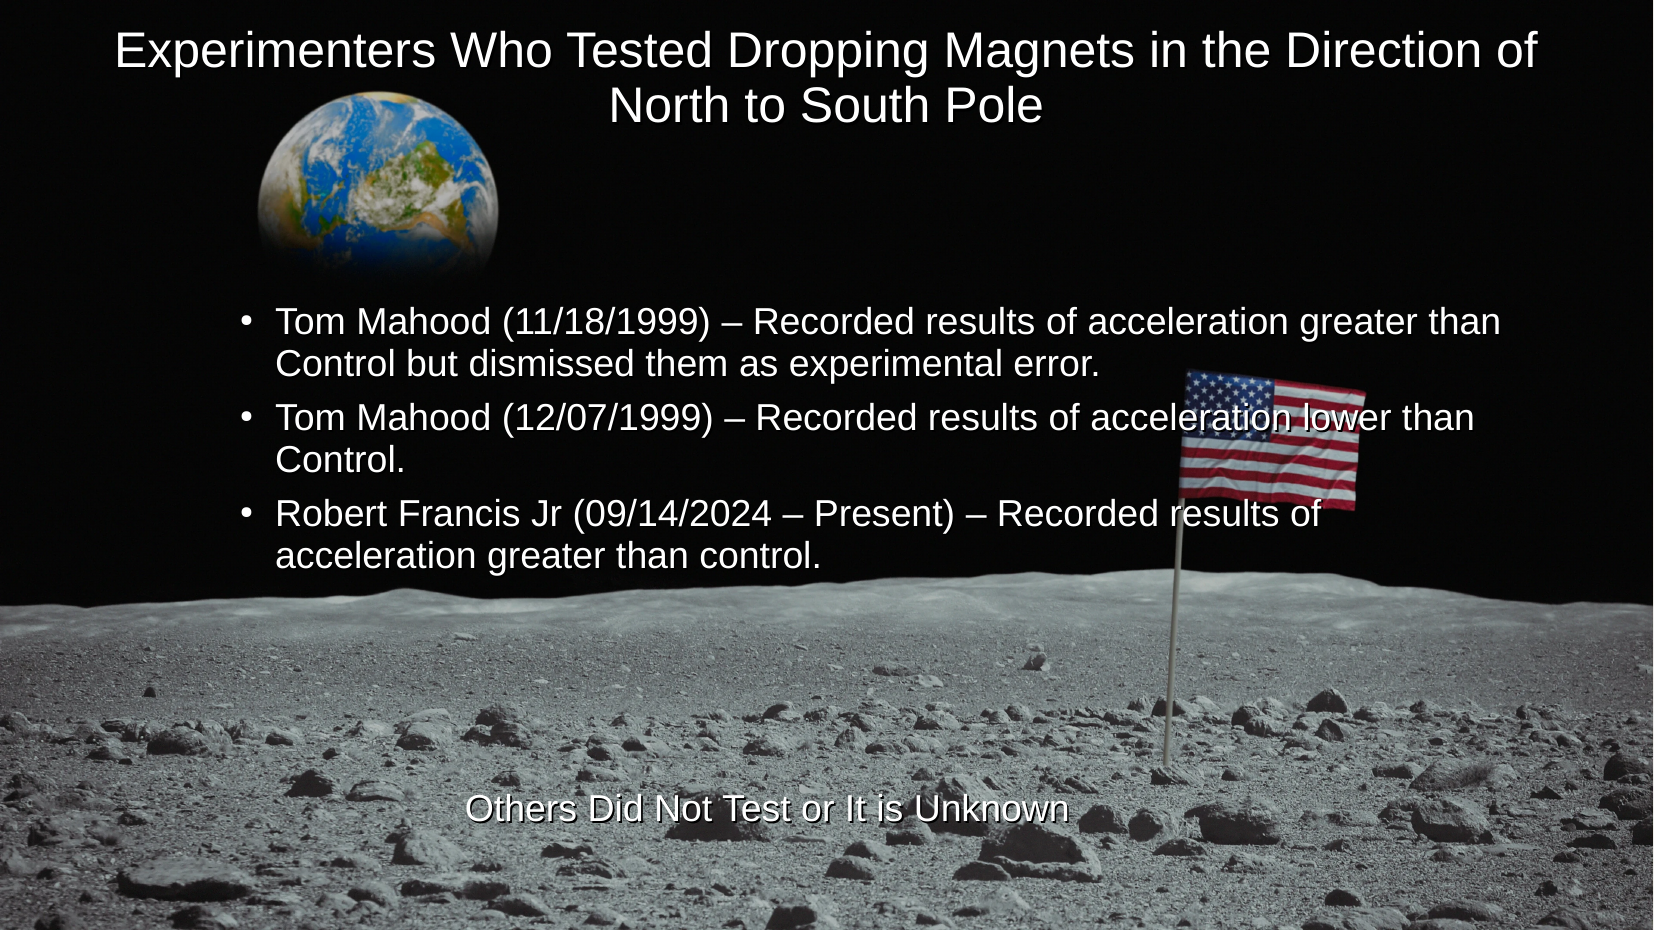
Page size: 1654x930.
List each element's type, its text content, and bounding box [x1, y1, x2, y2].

picture [0, 0, 1654, 930]
text_box Tom Mahood (11/18/1999) – Recorded results of acceleration greater than Control but dismissed them as experimental error. Tom Mahood (12/07/1999) – Recorded results of acceleration lower than Control. Robert Francis Jr (09/14/2024 – Present) – Recorded results of acceleration greater than control. [225, 293, 1538, 638]
title Experimenters Who Tested Dropping Magnets in the Direction of North to South Pole [82, 0, 1571, 156]
text_box Others Did Not Test or It is Unknown [450, 780, 1426, 930]
